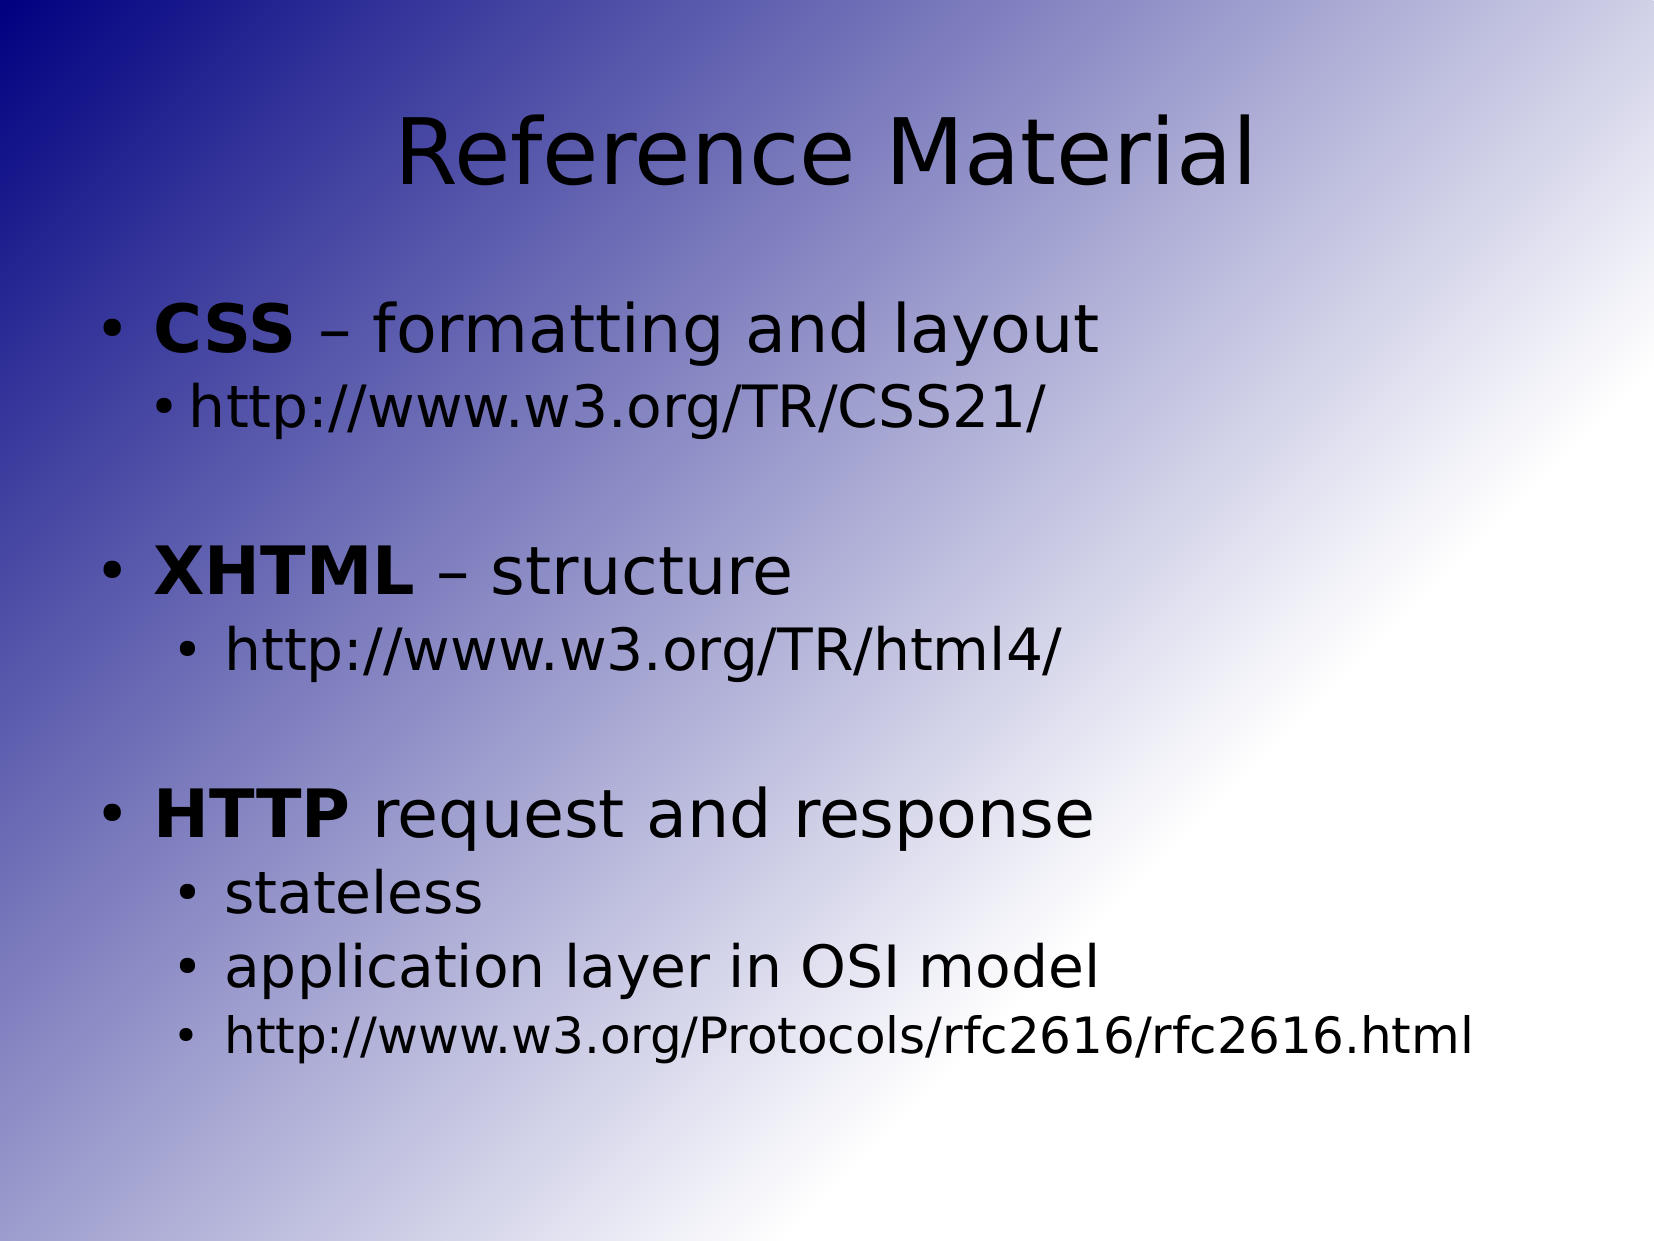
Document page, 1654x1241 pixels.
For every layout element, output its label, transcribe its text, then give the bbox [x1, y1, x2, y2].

title Reference Material [82, 56, 1571, 250]
list CSS – formatting and layout http://www.w3.org/TR/CSS21/ XHTML – structure http://www.w3.org/TR/html4/ HTTP request and response stateless application layer in OSI model http://www.w3.org/Protocols/rfc2616/rfc2616.html [82, 290, 1571, 1094]
